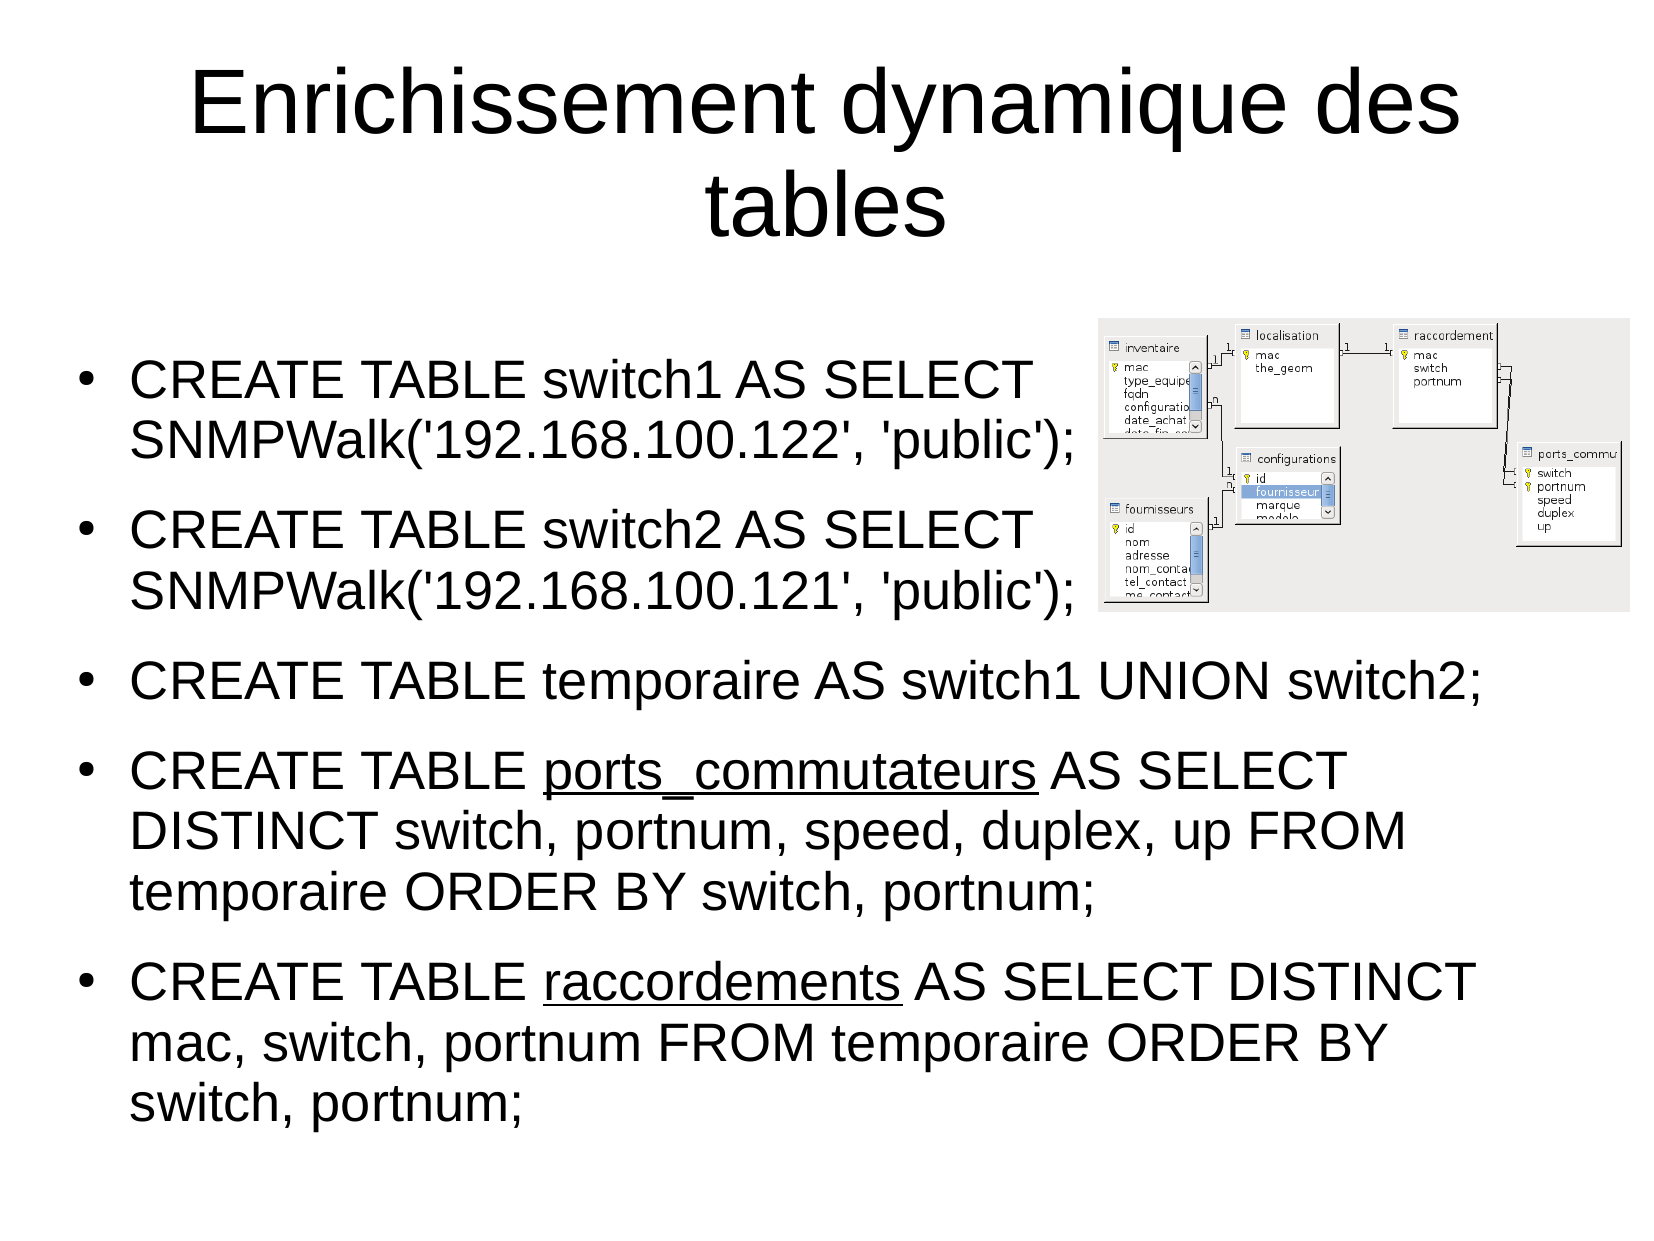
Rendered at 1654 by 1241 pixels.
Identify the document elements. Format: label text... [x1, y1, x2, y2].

list CREATE TABLE switch1 AS SELECT SNMPWalk('192.168.100.122', 'public'); CREATE TABLE switch2 AS SELECT SNMPWalk('192.168.100.121', 'public'); CREATE TABLE temporaire AS switch1 UNION switch2; CREATE TABLE ports_commutateurs AS SELECT DISTINCT switch, portnum, speed, duplex, up FROM temporaire ORDER BY switch, portnum; CREATE TABLE raccordements AS SELECT DISTINCT mac, switch, portnum FROM temporaire ORDER BY switch, portnum; [59, 349, 1548, 1153]
title Enrichissement dynamique des tables [82, 50, 1571, 256]
picture [1098, 318, 1630, 612]
